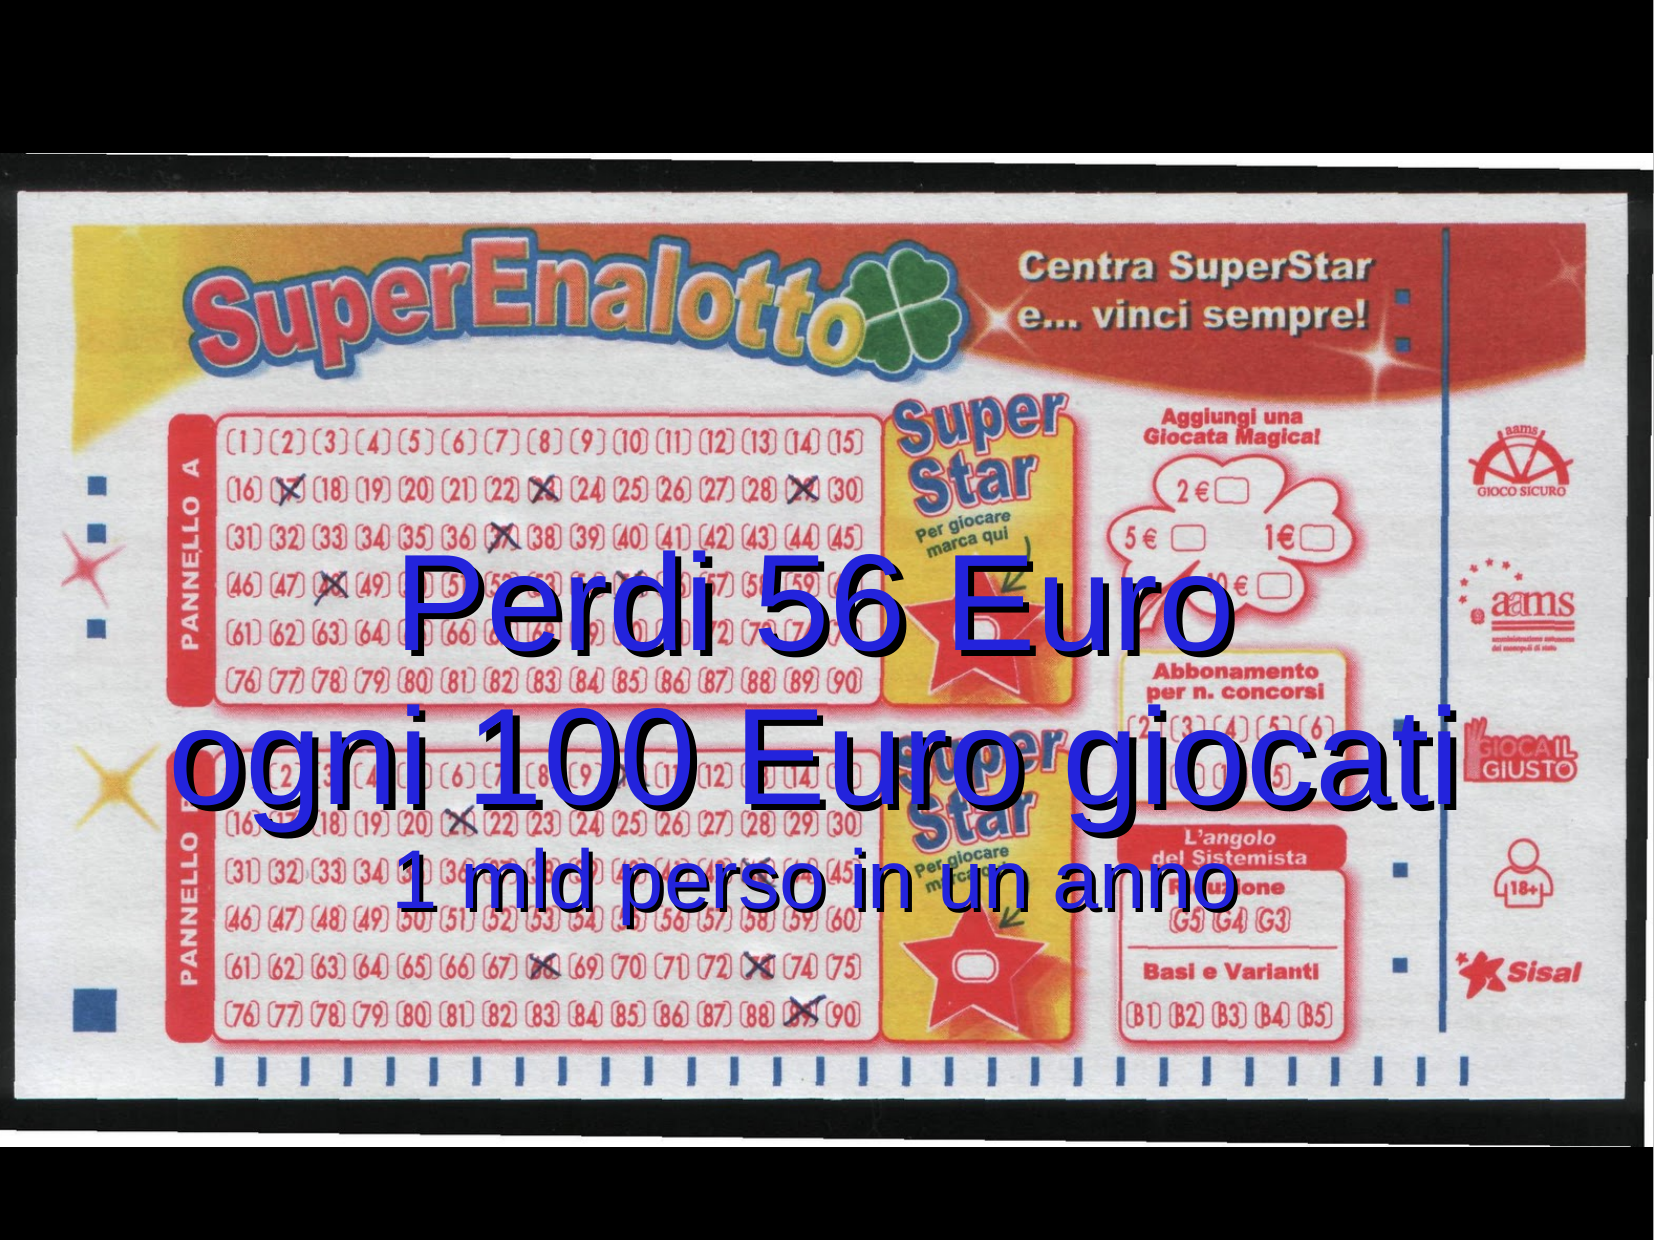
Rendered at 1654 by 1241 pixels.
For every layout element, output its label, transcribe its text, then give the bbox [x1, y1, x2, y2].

title Perdi 56 Euro ogni 100 Euro giocati 1 mld perso in un anno [70, 526, 1560, 927]
picture [0, 153, 1654, 1147]
